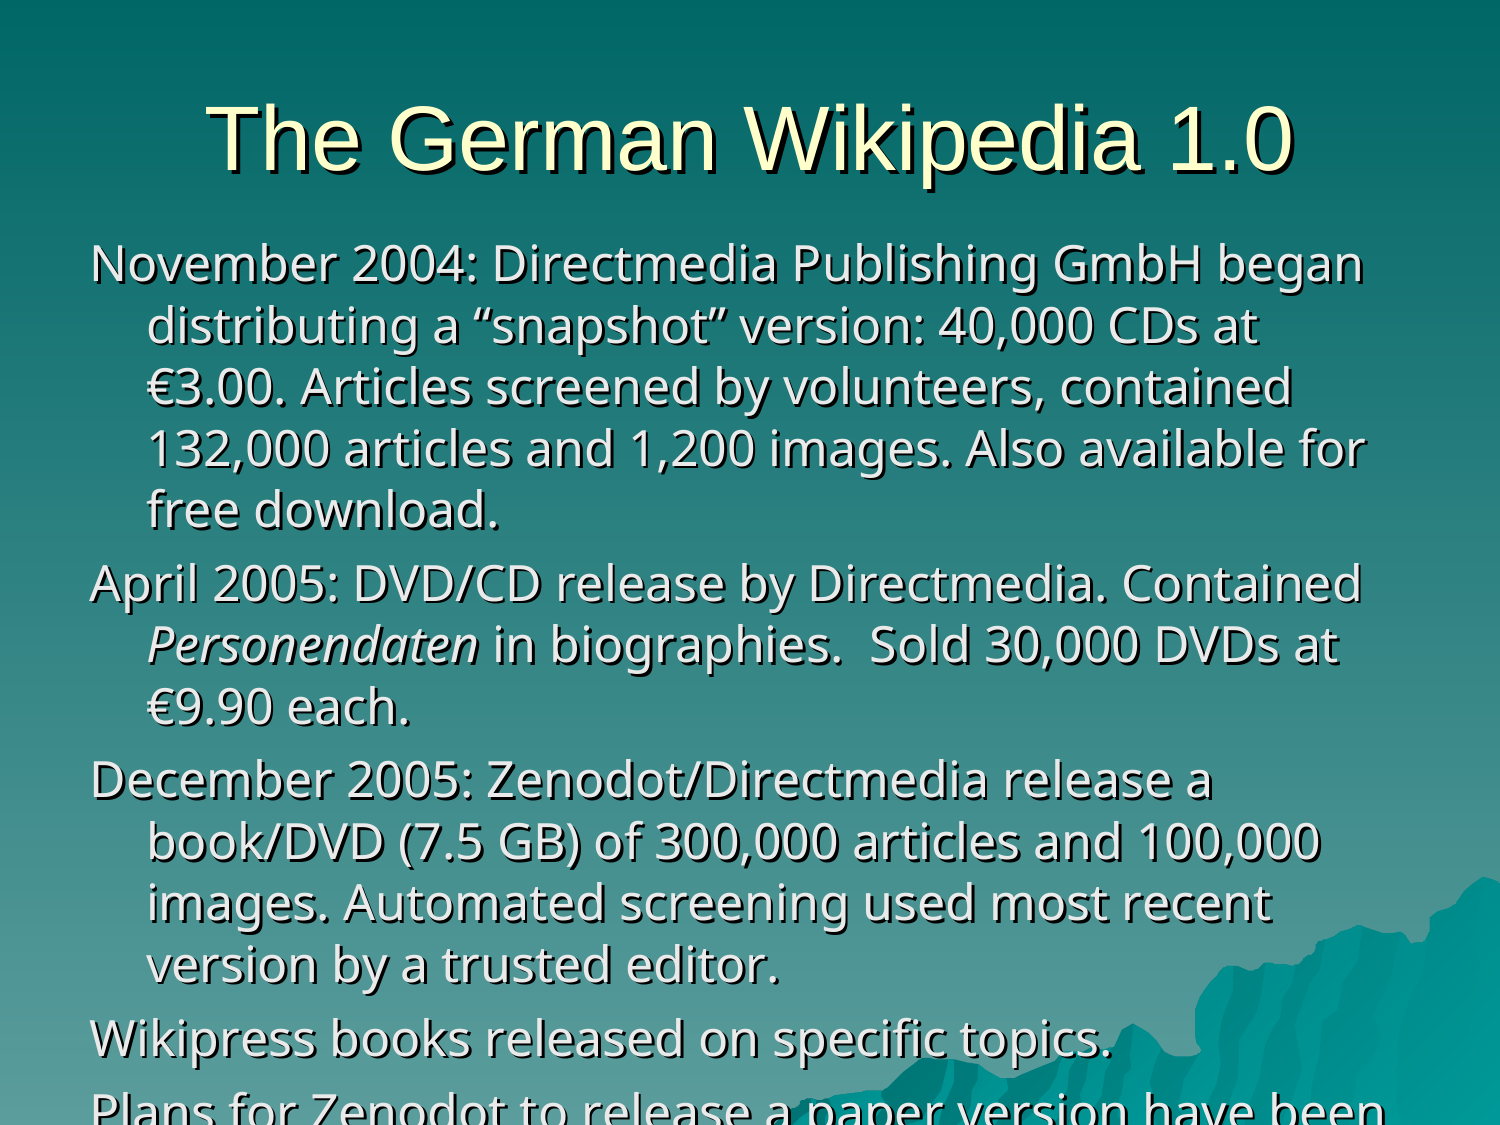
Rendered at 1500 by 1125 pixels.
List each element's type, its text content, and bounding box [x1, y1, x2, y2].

list November 2004: Directmedia Publishing GmbH began distributing a “snapshot” version: 40,000 CDs at €3.00. Articles screened by volunteers, contained 132,000 articles and 1,200 images. Also available for free download. April 2005: DVD/CD release by Directmedia. Contained Personendaten in biographies. Sold 30,000 DVDs at €9.90 each. December 2005: Zenodot/Directmedia release a book/DVD (7.5 GB) of 300,000 articles and 100,000 images. Automated screening used most recent version by a trusted editor. Wikipress books released on specific topics. Plans for Zenodot to release a paper version have been put “on hold.” [75, 224, 1426, 1125]
title The German Wikipedia 1.0 [75, 45, 1426, 224]
